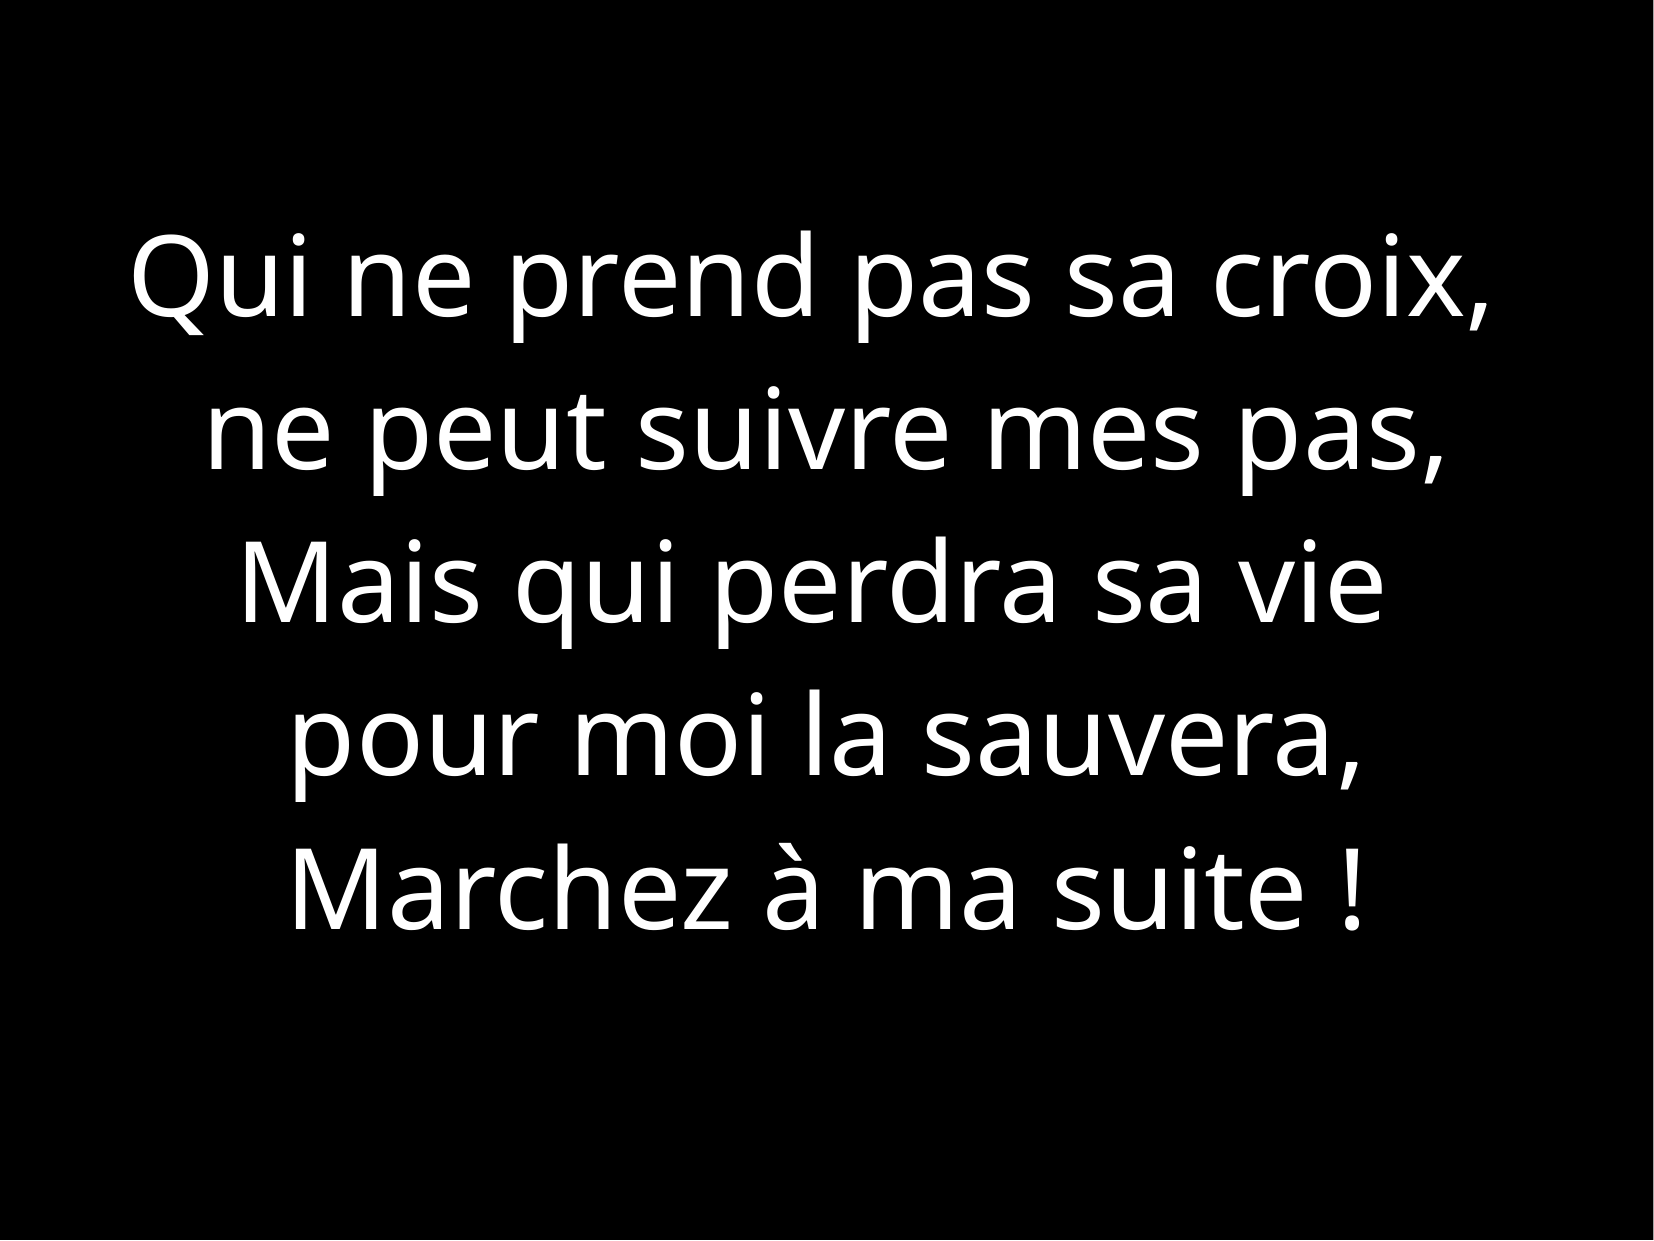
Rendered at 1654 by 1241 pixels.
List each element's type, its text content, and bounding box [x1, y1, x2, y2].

subtitle Qui ne prend pas sa croix, ne peut suivre mes pas, Mais qui perdra sa vie pour moi la sauvera, Marchez à ma suite ! [29, 49, 1625, 1109]
